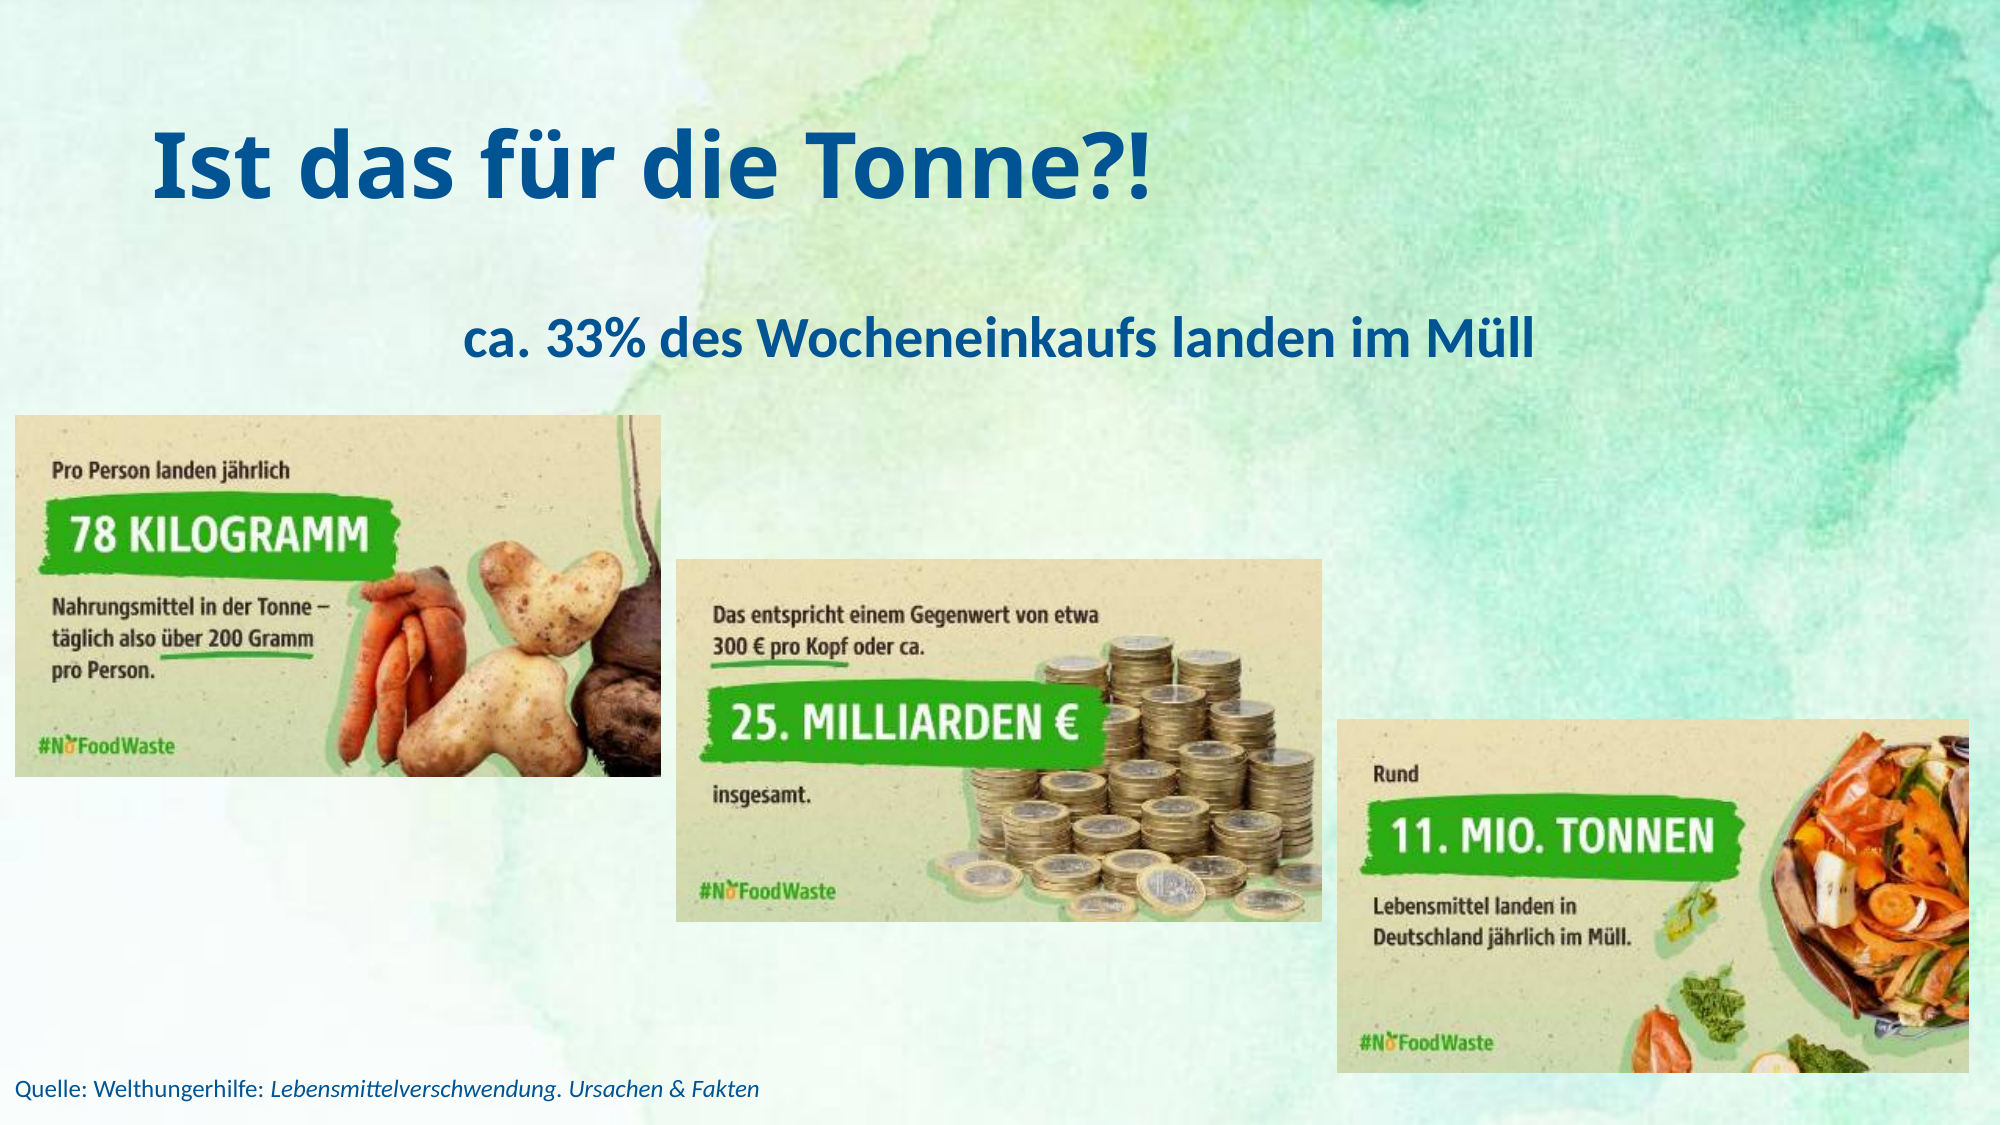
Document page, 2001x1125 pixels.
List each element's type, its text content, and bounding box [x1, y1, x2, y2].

title Ist das für die Tonne?! [137, 59, 1863, 278]
text_box Quelle: Welthungerhilfe: Lebensmittelverschwendung. Ursachen & Fakten [0, 1065, 1001, 1110]
list ca. 33% des Wocheneinkaufs landen im Müll [137, 299, 1863, 1014]
picture [0, 0, 2000, 1125]
